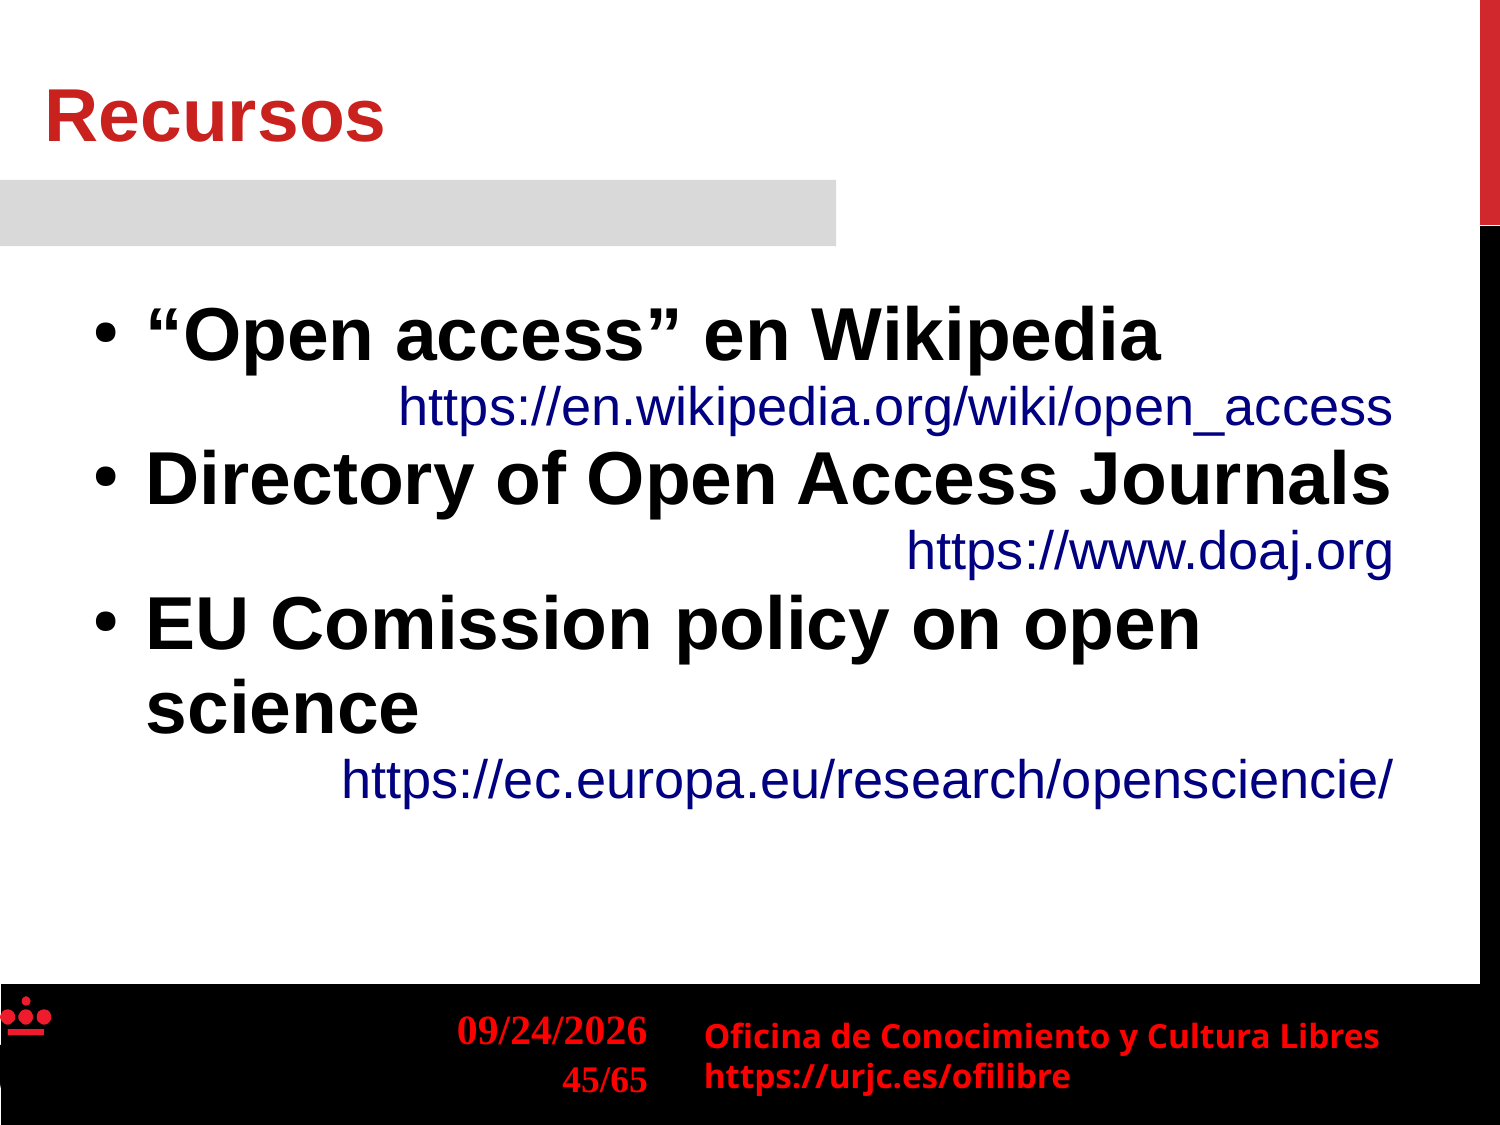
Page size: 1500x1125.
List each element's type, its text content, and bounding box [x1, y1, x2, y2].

text_box Recursos [30, 66, 1036, 249]
text_box “Open access” en Wikipedia https://en.wikipedia.org/wiki/open_access Directory of Open Access Journals https://www.doaj.org EU Comission policy on open science https://ec.europa.eu/research/opensciencie/ [60, 285, 1411, 818]
title [75, 15, 1425, 172]
